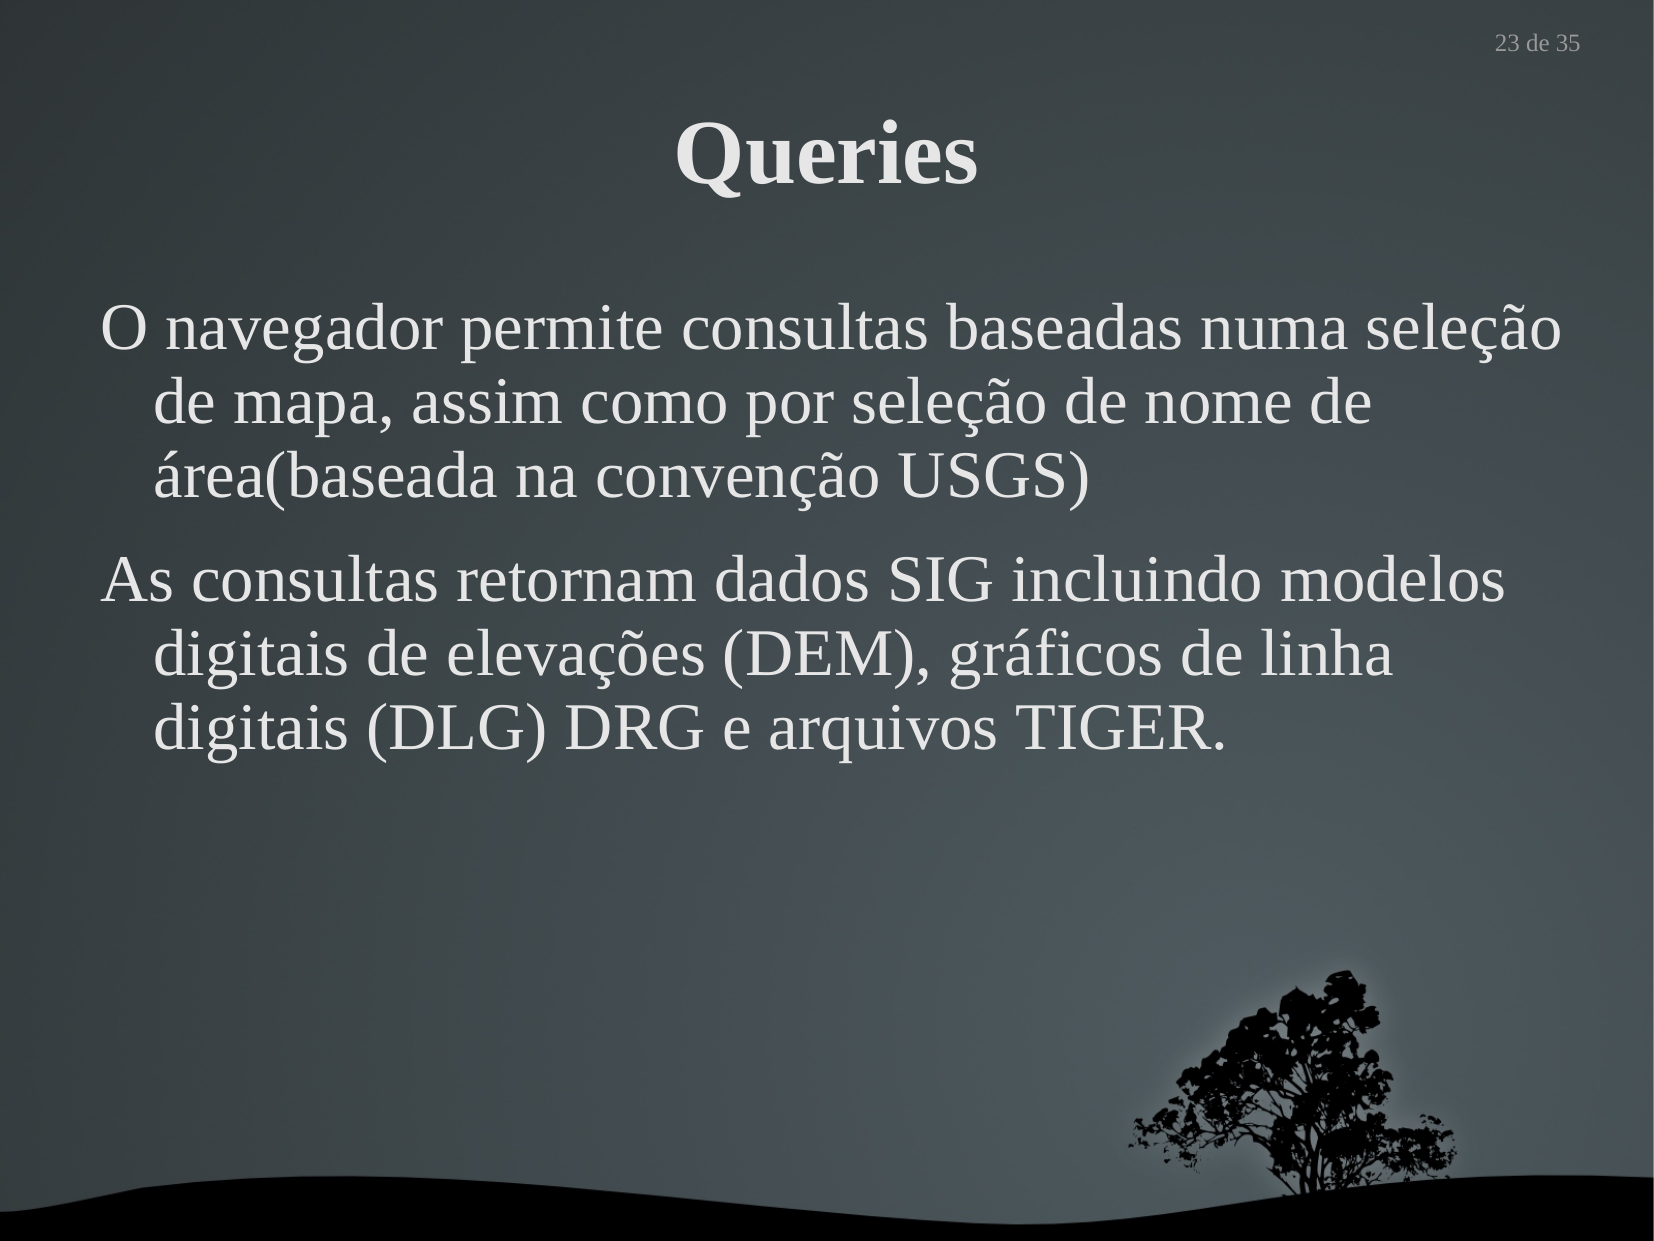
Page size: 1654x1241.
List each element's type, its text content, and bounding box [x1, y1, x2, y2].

list O navegador permite consultas baseadas numa seleção de mapa, assim como por seleção de nome de área(baseada na convenção USGS) As consultas retornam dados SIG incluindo modelos digitais de elevações (DEM), gráficos de linha digitais (DLG) DRG e arquivos TIGER. [82, 290, 1571, 1094]
title Queries [82, 56, 1571, 250]
picture [0, 0, 1654, 1241]
